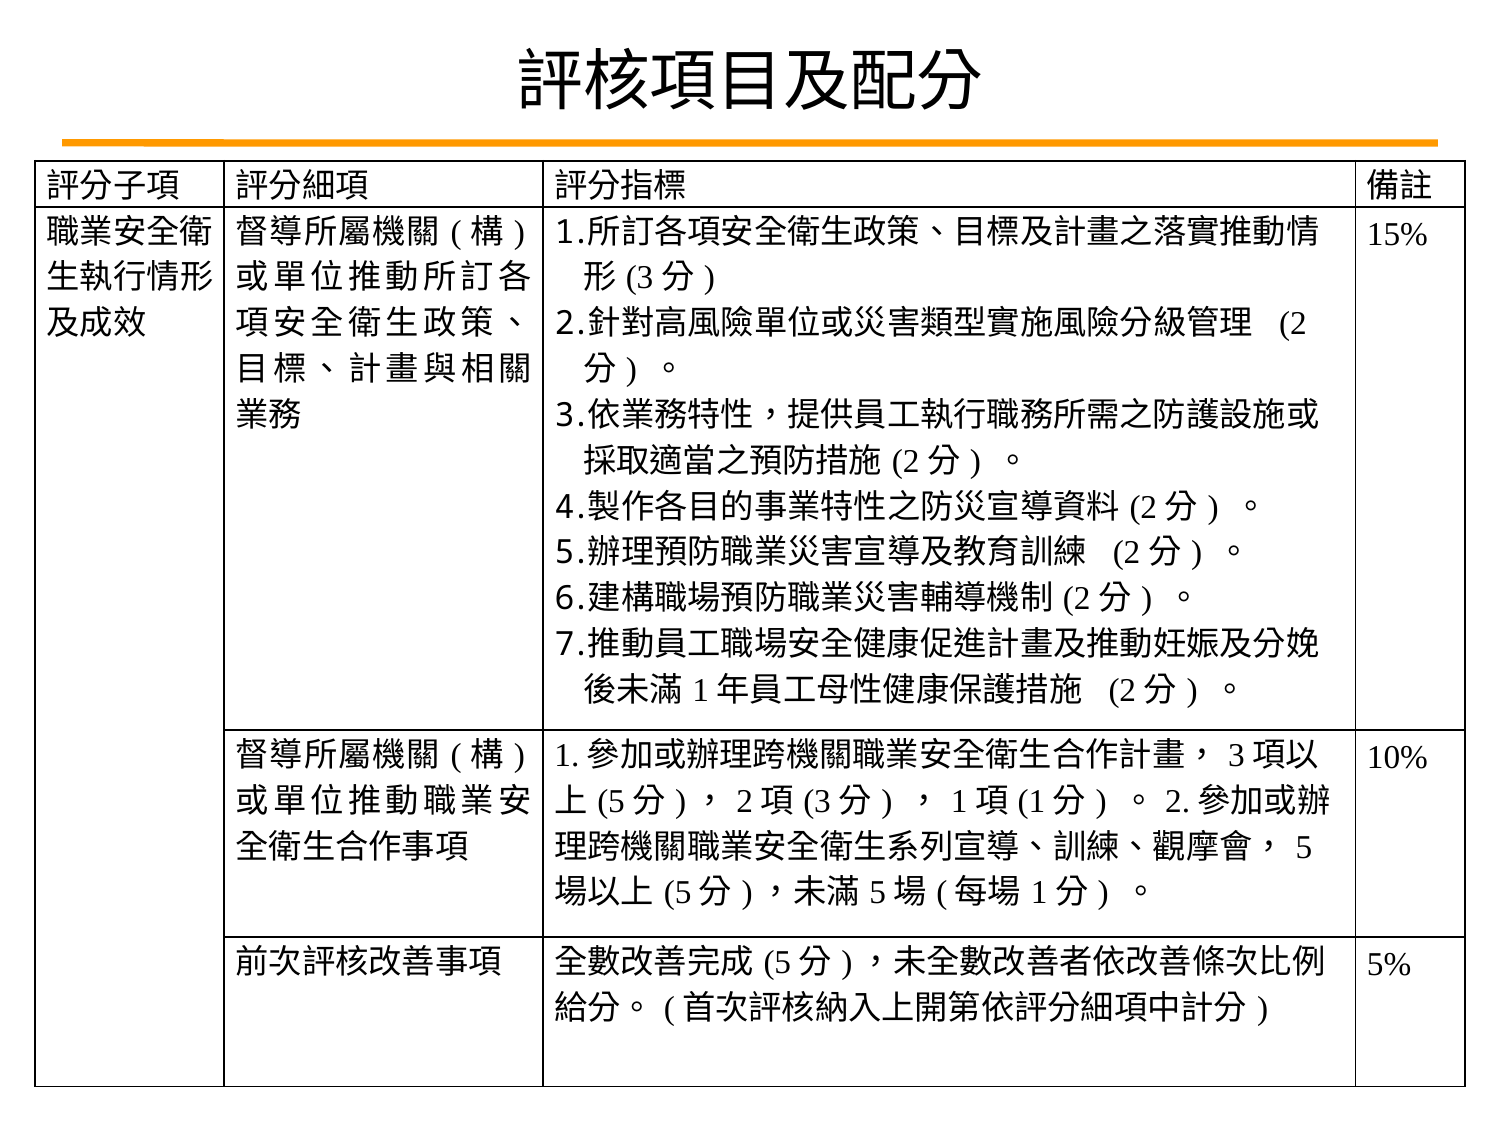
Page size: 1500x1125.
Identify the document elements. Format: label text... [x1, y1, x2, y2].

table_cell 1.參加或辦理跨機關職業安全衛生合作計畫，3項以上(5分)，2項(3分) ，1項(1分) 。2.參加或辦理跨機關職業安全衛生系列宣導、訓練、觀摩會，5場以上(5分)，未滿5場(每場1分) 。 [544, 731, 1355, 936]
title 評核項目及配分 [75, 19, 1425, 133]
table_cell 15% [1356, 208, 1464, 729]
table_cell 全數改善完成(5分)，未全數改善者依改善條次比例給分。(首次評核納入上開第依評分細項中計分) [544, 938, 1355, 1086]
table_cell 督導所屬機關(構)或單位推動所訂各項安全衛生政策、目標、計畫與相關業務 [225, 208, 542, 729]
table_cell 10% [1356, 731, 1464, 936]
table_cell 所訂各項安全衛生政策、目標及計畫之落實推動情形(3分) 針對高風險單位或災害類型實施風險分級管理 (2分) 。 依業務特性，提供員工執行職務所需之防護設施或採取適當之預防措施(2分) 。 製作各目的事業特性之防災宣導資料(2分) 。 辦理預防職業災害宣導及教育訓練 (2分) 。 建構職場預防職業災害輔導機制(2分) 。 推動員工職場安全健康促進計畫及推動妊娠及分娩後未滿1年員工母性健康保護措施 (2分) 。 [544, 208, 1355, 729]
table_cell 5% [1356, 938, 1464, 1086]
table_cell 前次評核改善事項 [225, 938, 542, 1086]
table_header 評分指標 [544, 162, 1355, 206]
table_header 評分子項 [36, 162, 223, 206]
table_cell 職業安全衛生執行情形及成效 [36, 208, 223, 1086]
table_cell 督導所屬機關(構)或單位推動職業安全衛生合作事項 [225, 731, 542, 936]
table_header 評分細項 [225, 162, 542, 206]
table_header 備註 [1356, 162, 1464, 206]
